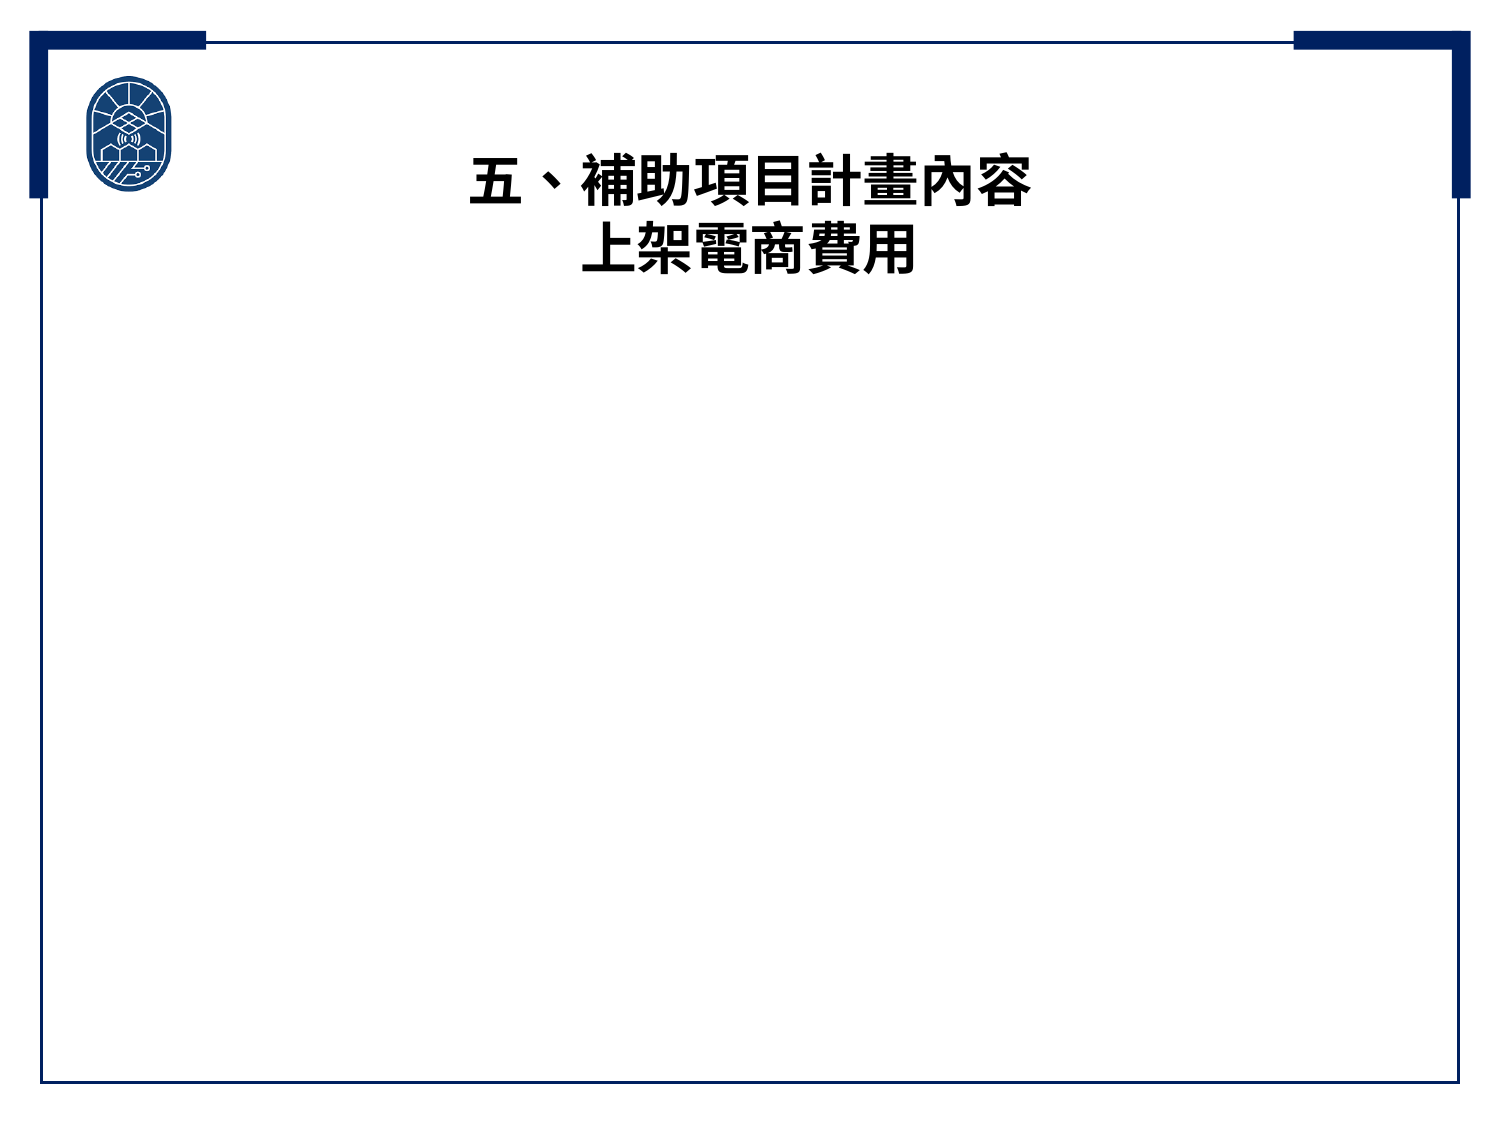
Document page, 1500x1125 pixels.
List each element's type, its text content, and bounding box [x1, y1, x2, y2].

text_box 五、補助項目計畫內容 上架電商費用 [74, 137, 1425, 289]
picture [50, 55, 207, 212]
